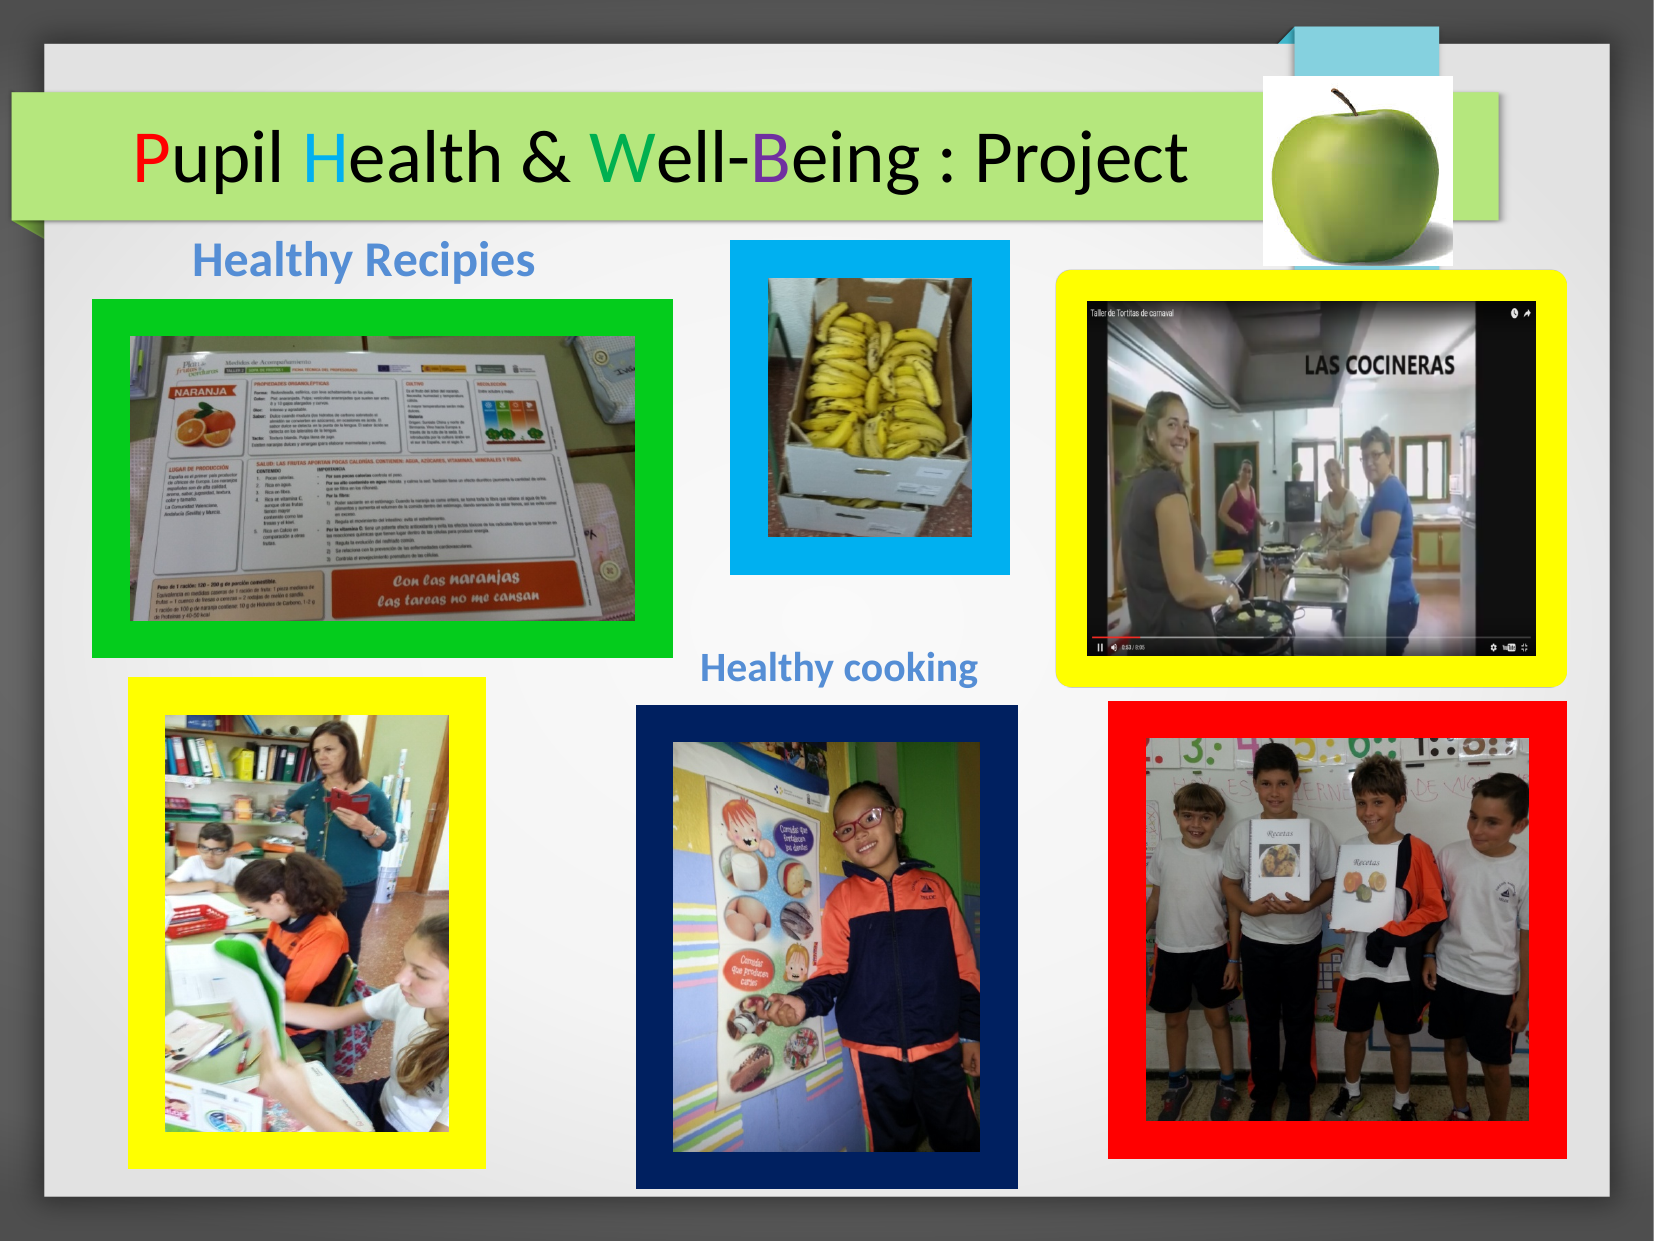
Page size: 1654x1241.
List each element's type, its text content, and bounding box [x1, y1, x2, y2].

text_box Pupil Health & Well-Being : Project [118, 100, 1240, 205]
picture [0, 0, 1654, 1241]
text_box Healthy Recipies [177, 218, 551, 294]
text_box Healthy cooking [685, 632, 994, 697]
